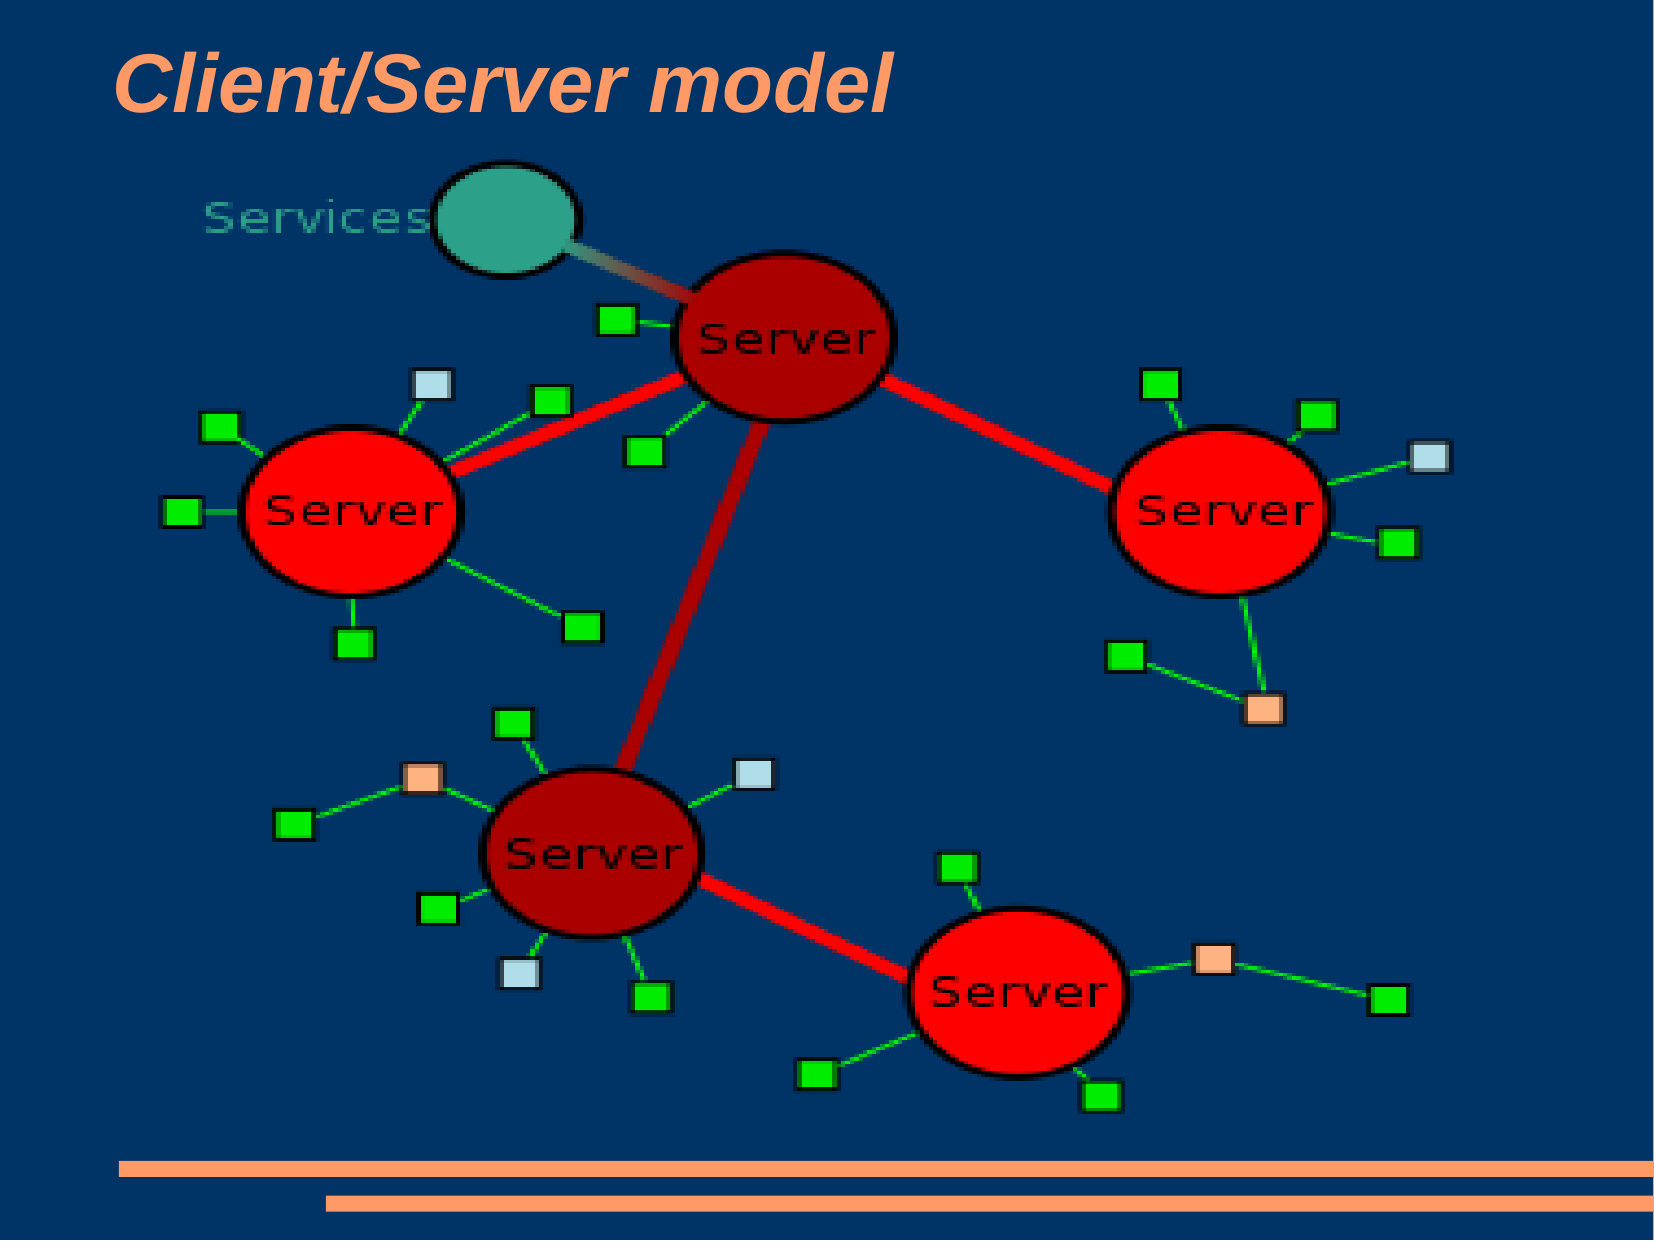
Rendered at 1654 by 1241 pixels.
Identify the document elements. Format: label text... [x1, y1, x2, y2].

title Client/Server model [112, 0, 1525, 188]
picture [150, 149, 1463, 1126]
